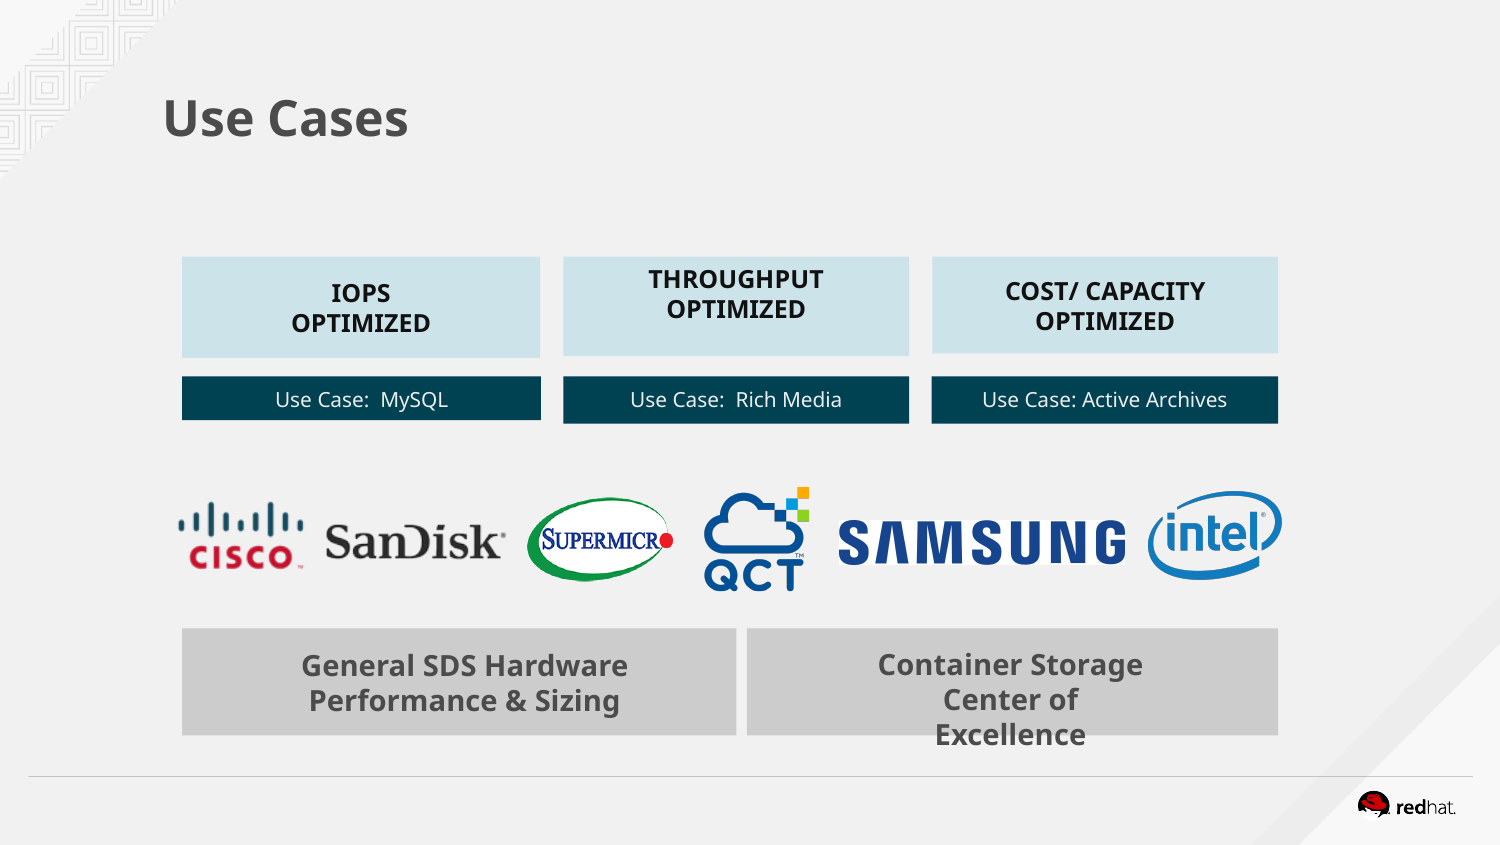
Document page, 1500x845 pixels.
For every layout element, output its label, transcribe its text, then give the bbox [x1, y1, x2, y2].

text_box IOPS OPTIMIZED [182, 256, 541, 358]
text_box Use Cases [147, 78, 1407, 200]
text_box THROUGHPUT OPTIMIZED [563, 256, 910, 357]
text_box General SDS Hardware Performance & Sizing [232, 637, 697, 728]
picture [0, 0, 1500, 845]
text_box [182, 628, 737, 736]
text_box [746, 628, 1279, 736]
text_box [941, 728, 1001, 736]
text_box Container Storage Center of Excellence [845, 636, 1175, 728]
text_box Use Case: Active Archives [931, 376, 1279, 424]
text_box COST/ CAPACITY OPTIMIZED [932, 256, 1279, 354]
text_box Use Case: MySQL [182, 376, 541, 421]
text_box Use Case: Rich Media [563, 376, 910, 424]
